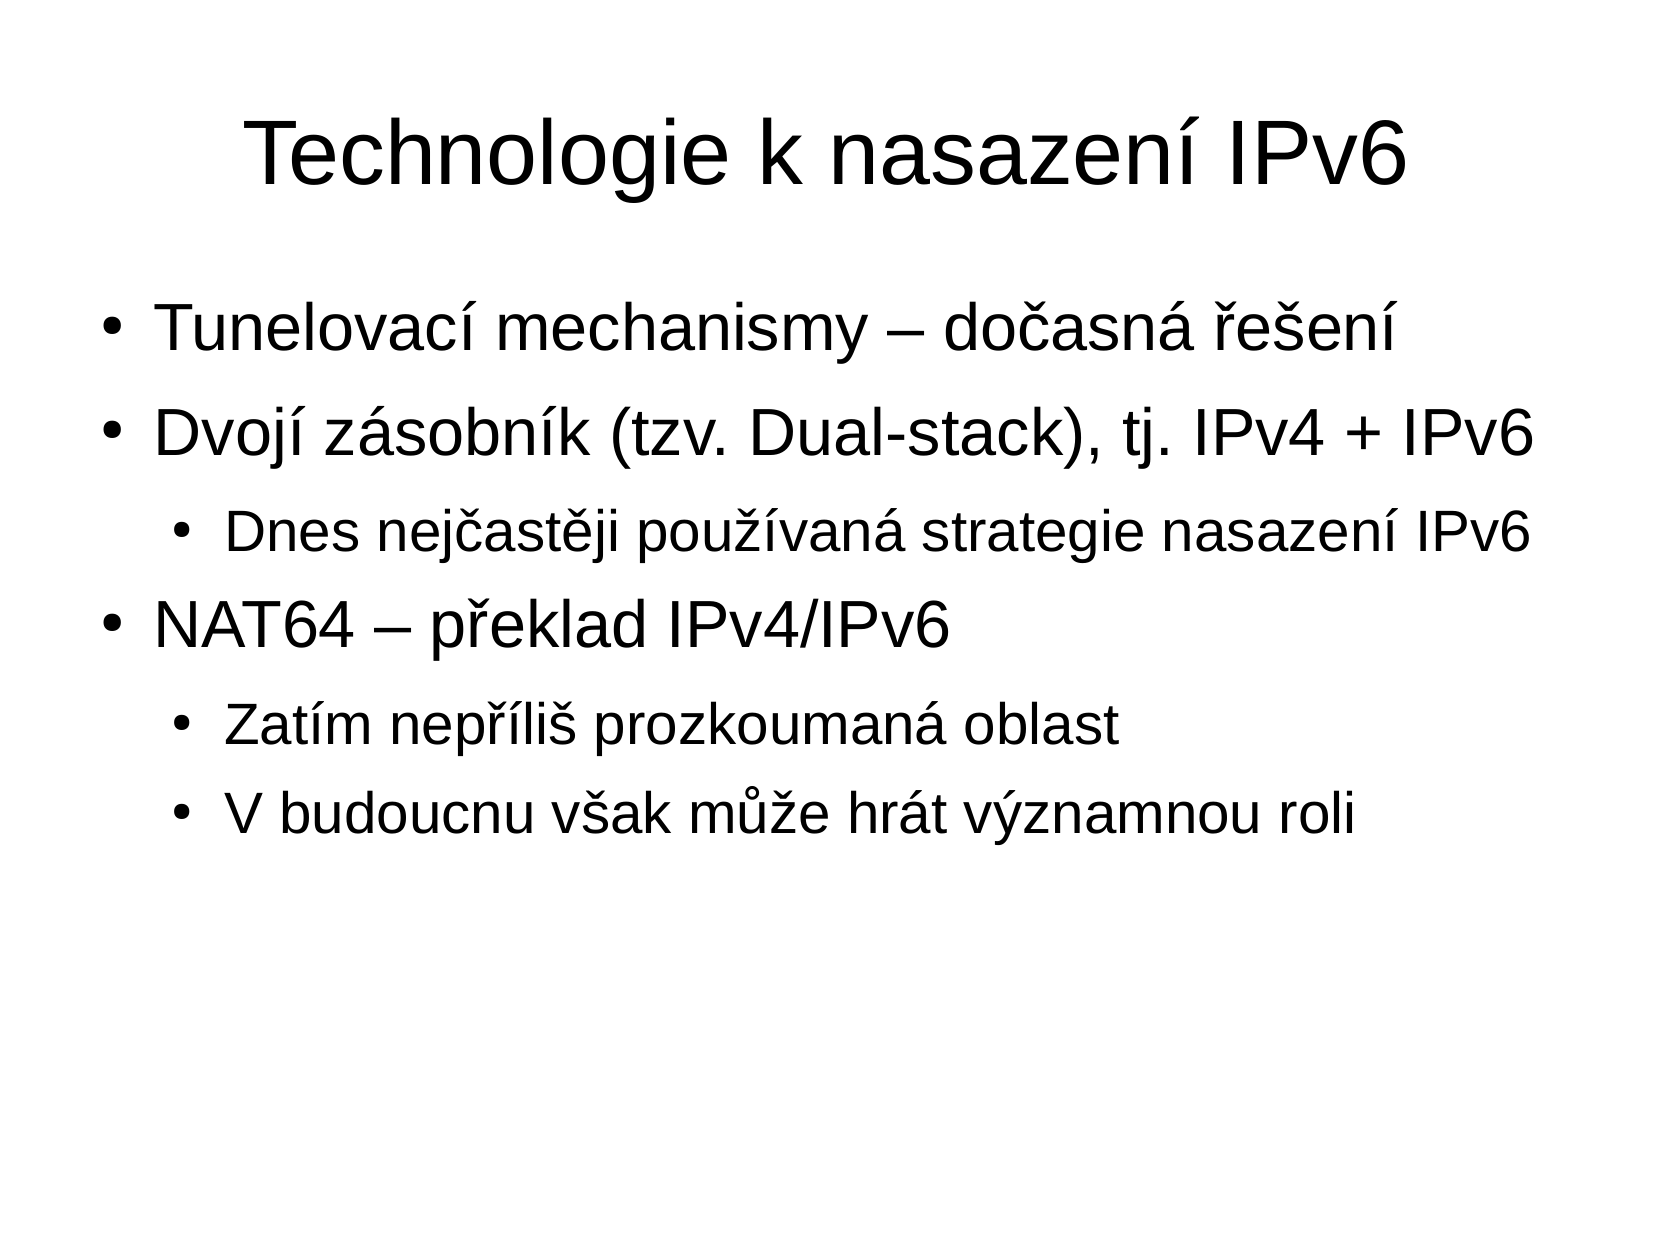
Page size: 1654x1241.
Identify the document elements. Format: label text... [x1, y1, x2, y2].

title Technologie k nasazení IPv6 [82, 49, 1571, 257]
list Tunelovací mechanismy – dočasná řešení Dvojí zásobník (tzv. Dual-stack), tj. IPv4 + IPv6 Dnes nejčastěji používaná strategie nasazení IPv6 NAT64 – překlad IPv4/IPv6 Zatím nepříliš prozkoumaná oblast V budoucnu však může hrát významnou roli [82, 290, 1571, 1109]
